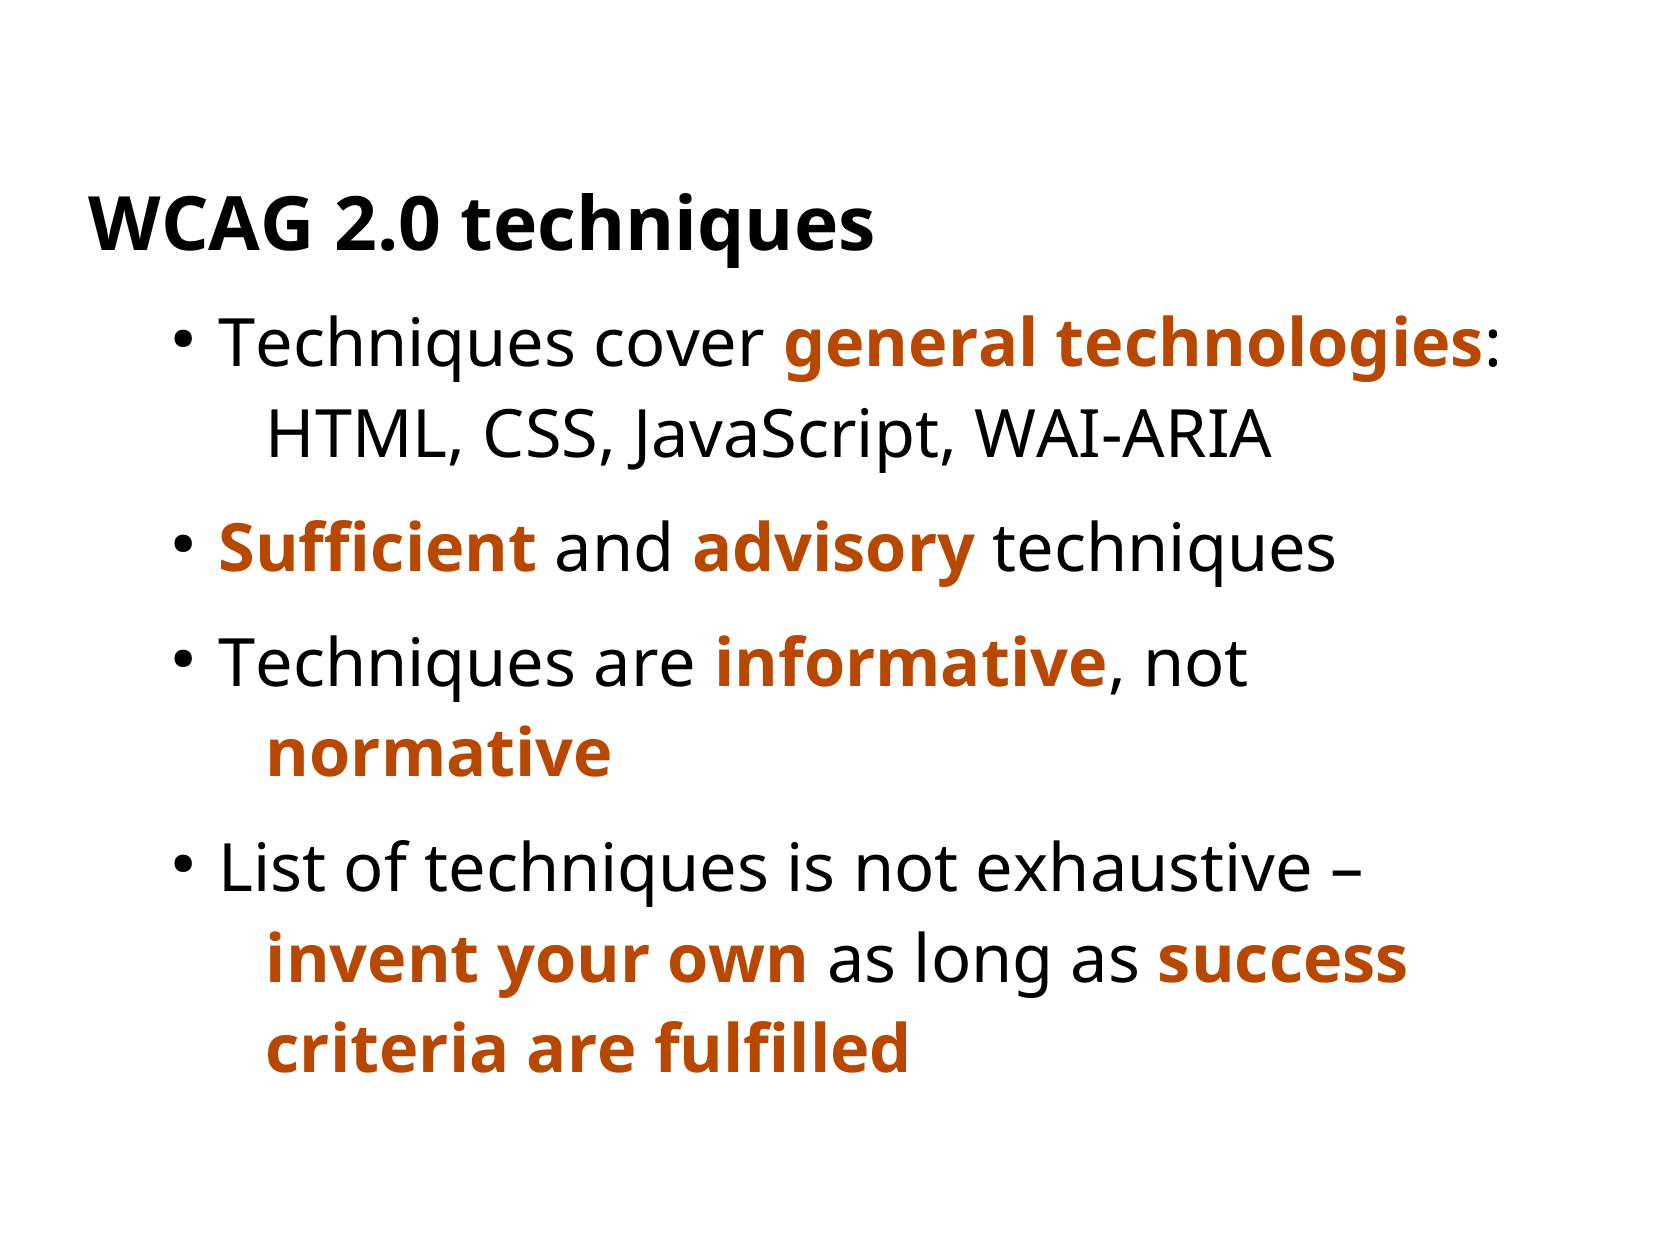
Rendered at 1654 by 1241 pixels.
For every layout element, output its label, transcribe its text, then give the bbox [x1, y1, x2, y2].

list Techniques cover general technologies: HTML, CSS, JavaScript, WAI-ARIA Sufficient and advisory techniques Techniques are informative, not normative List of techniques is not exhaustive – invent your own as long as success criteria are fulfilled [88, 295, 1565, 1137]
title WCAG 2.0 techniques [88, 176, 1565, 267]
